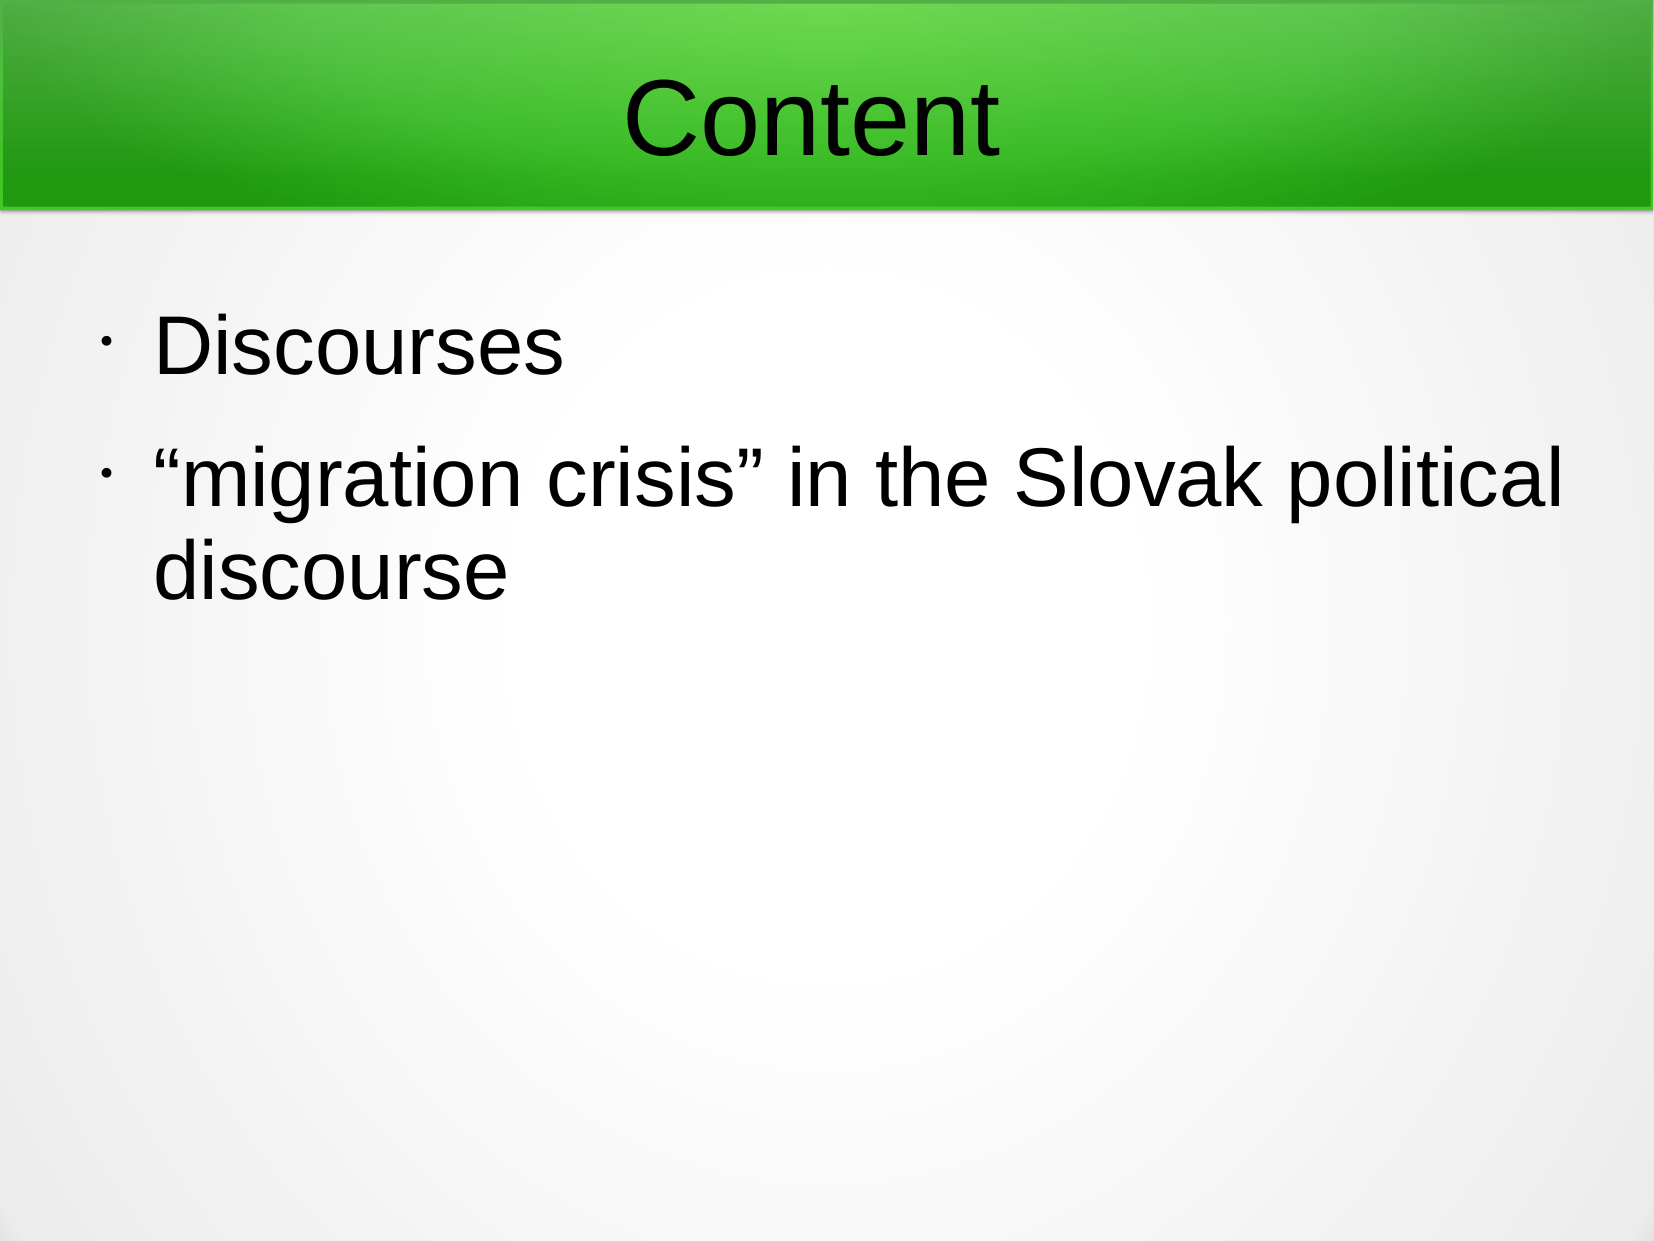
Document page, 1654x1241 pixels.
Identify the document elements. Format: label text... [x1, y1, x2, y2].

title Content [82, 47, 1571, 189]
list Discourses “migration crisis” in the Slovak political discourse [82, 299, 1571, 1019]
